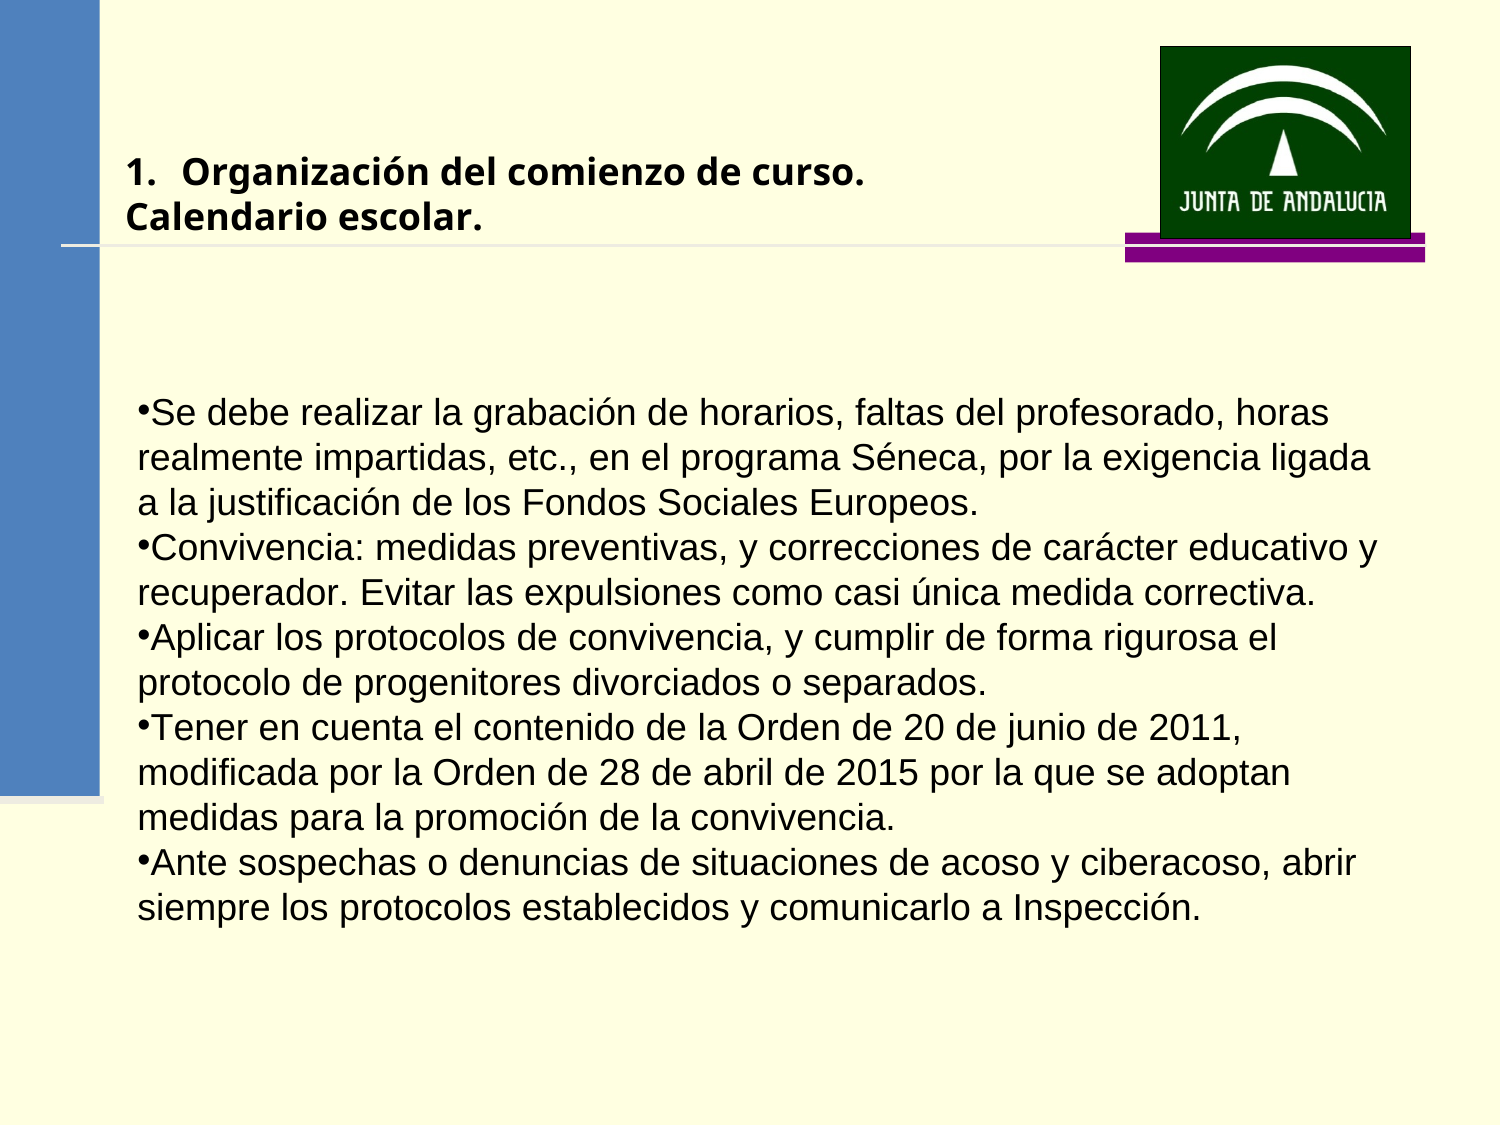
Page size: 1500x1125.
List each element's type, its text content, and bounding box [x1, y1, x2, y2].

picture [1160, 46, 1410, 239]
text_box Se debe realizar la grabación de horarios, faltas del profesorado, horas realmente impartidas, etc., en el programa Séneca, por la exigencia ligada a la justificación de los Fondos Sociales Europeos. Convivencia: medidas preventivas, y correcciones de carácter educativo y recuperador. Evitar las expulsiones como casi única medida correctiva. Aplicar los protocolos de convivencia, y cumplir de forma rigurosa el protocolo de progenitores divorciados o separados. Tener en cuenta el contenido de la Orden de 20 de junio de 2011, modificada por la Orden de 28 de abril de 2015 por la que se adoptan medidas para la promoción de la convivencia. Ante sospechas o denuncias de situaciones de acoso y ciberacoso, abrir siempre los protocolos establecidos y comunicarlo a Inspección. [137, 387, 1400, 999]
text_box Organización del comienzo de curso. Calendario escolar. [124, 124, 1426, 313]
